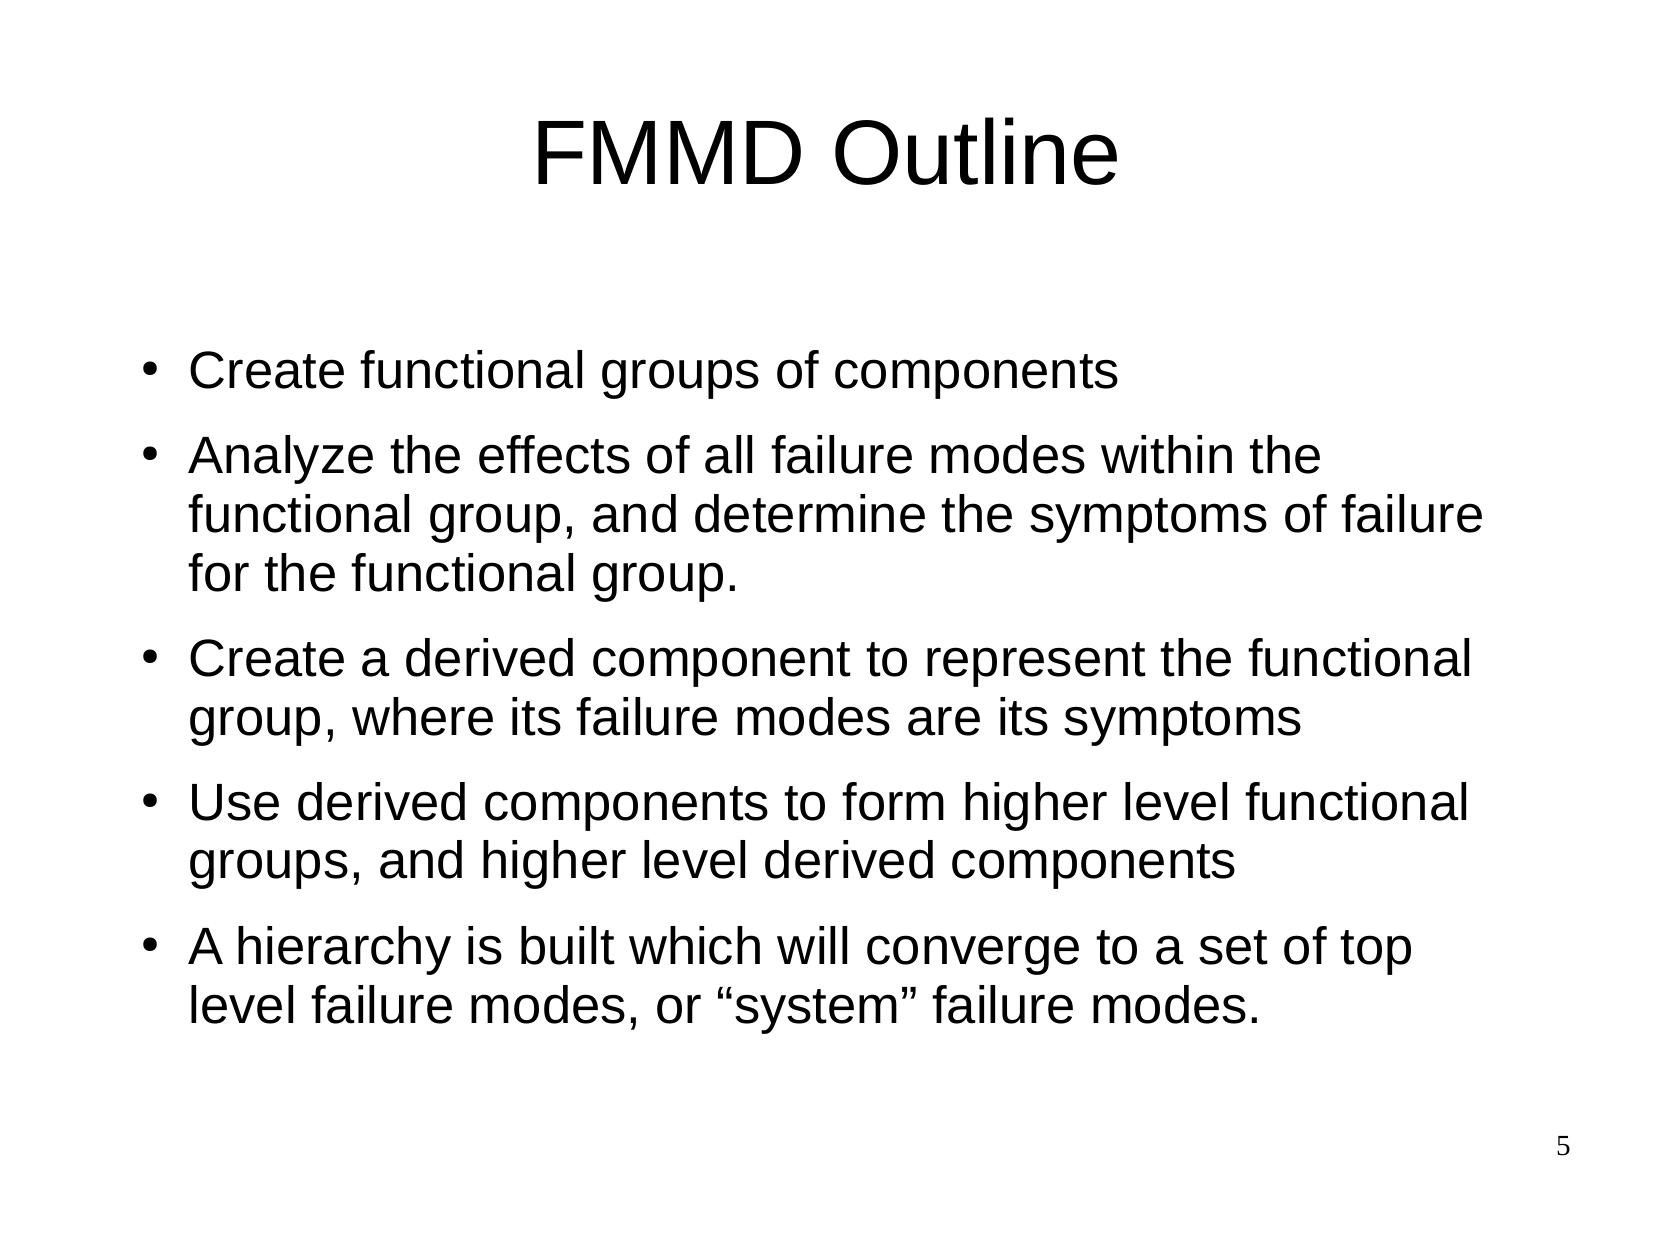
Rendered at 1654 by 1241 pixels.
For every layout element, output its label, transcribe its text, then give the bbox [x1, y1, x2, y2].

title FMMD Outline [82, 49, 1571, 257]
list Create functional groups of components Analyze the effects of all failure modes within the functional group, and determine the symptoms of failure for the functional group. Create a derived component to represent the functional group, where its failure modes are its symptoms Use derived components to form higher level functional groups, and higher level derived components A hierarchy is built which will converge to a set of top level failure modes, or “system” failure modes. [124, 340, 1506, 1123]
